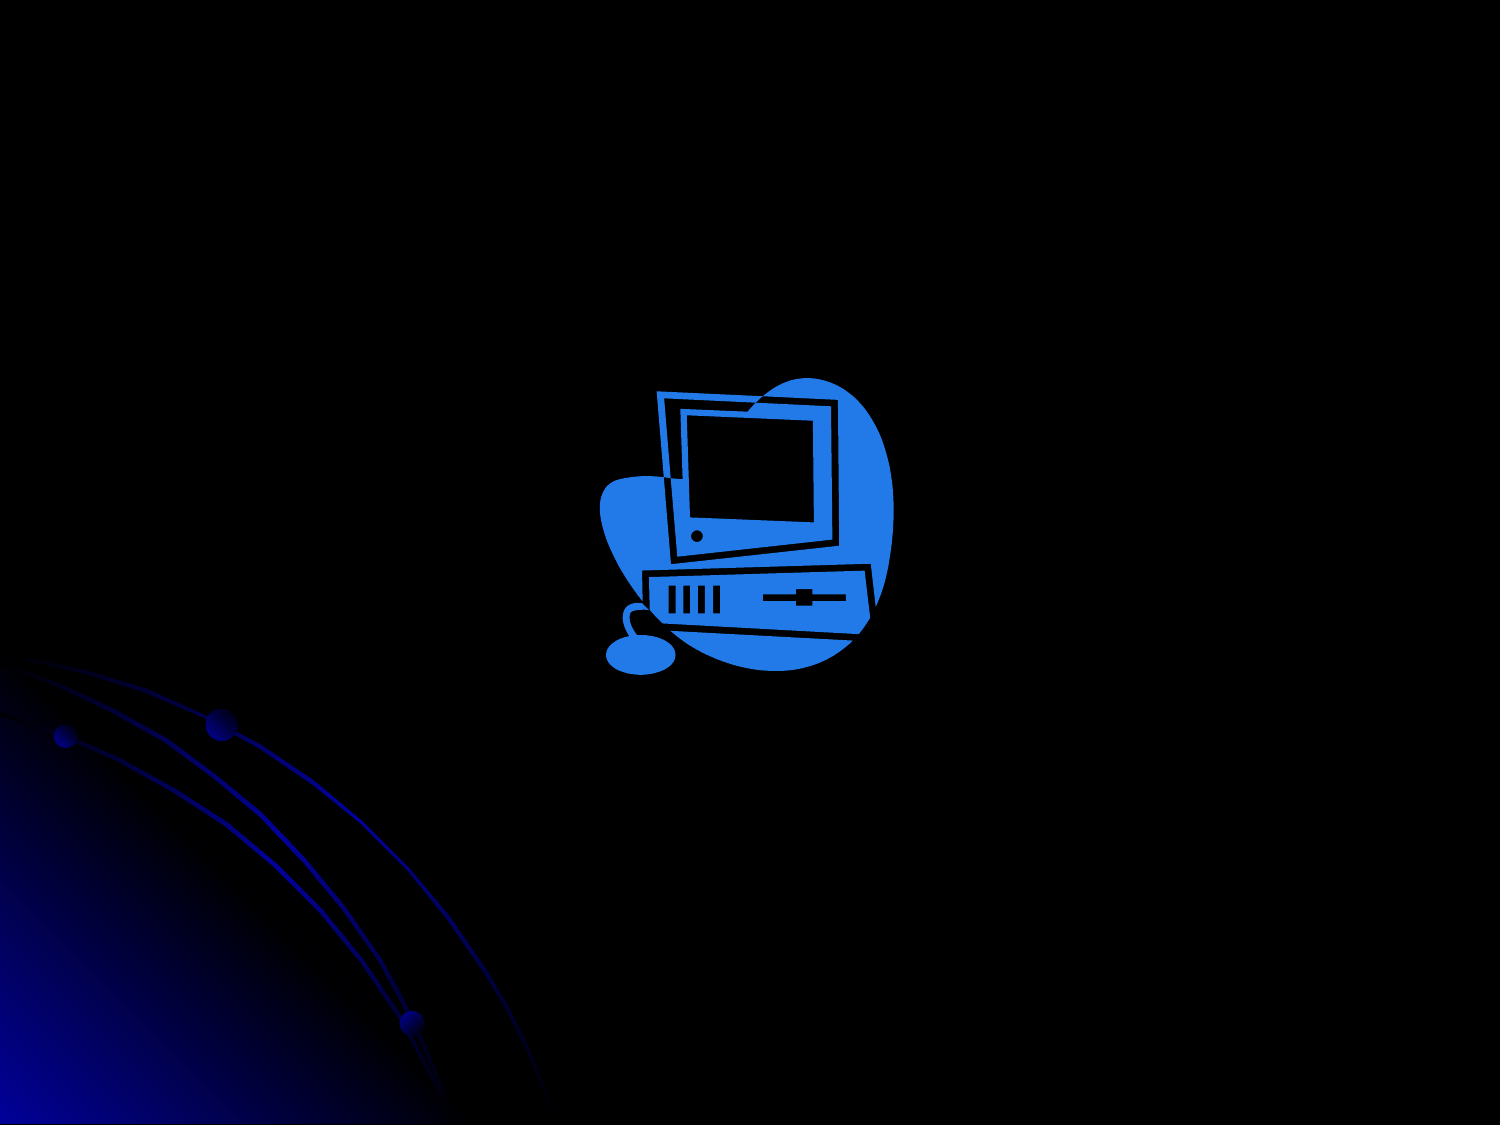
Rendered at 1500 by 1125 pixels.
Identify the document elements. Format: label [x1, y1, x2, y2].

picture [598, 376, 902, 675]
